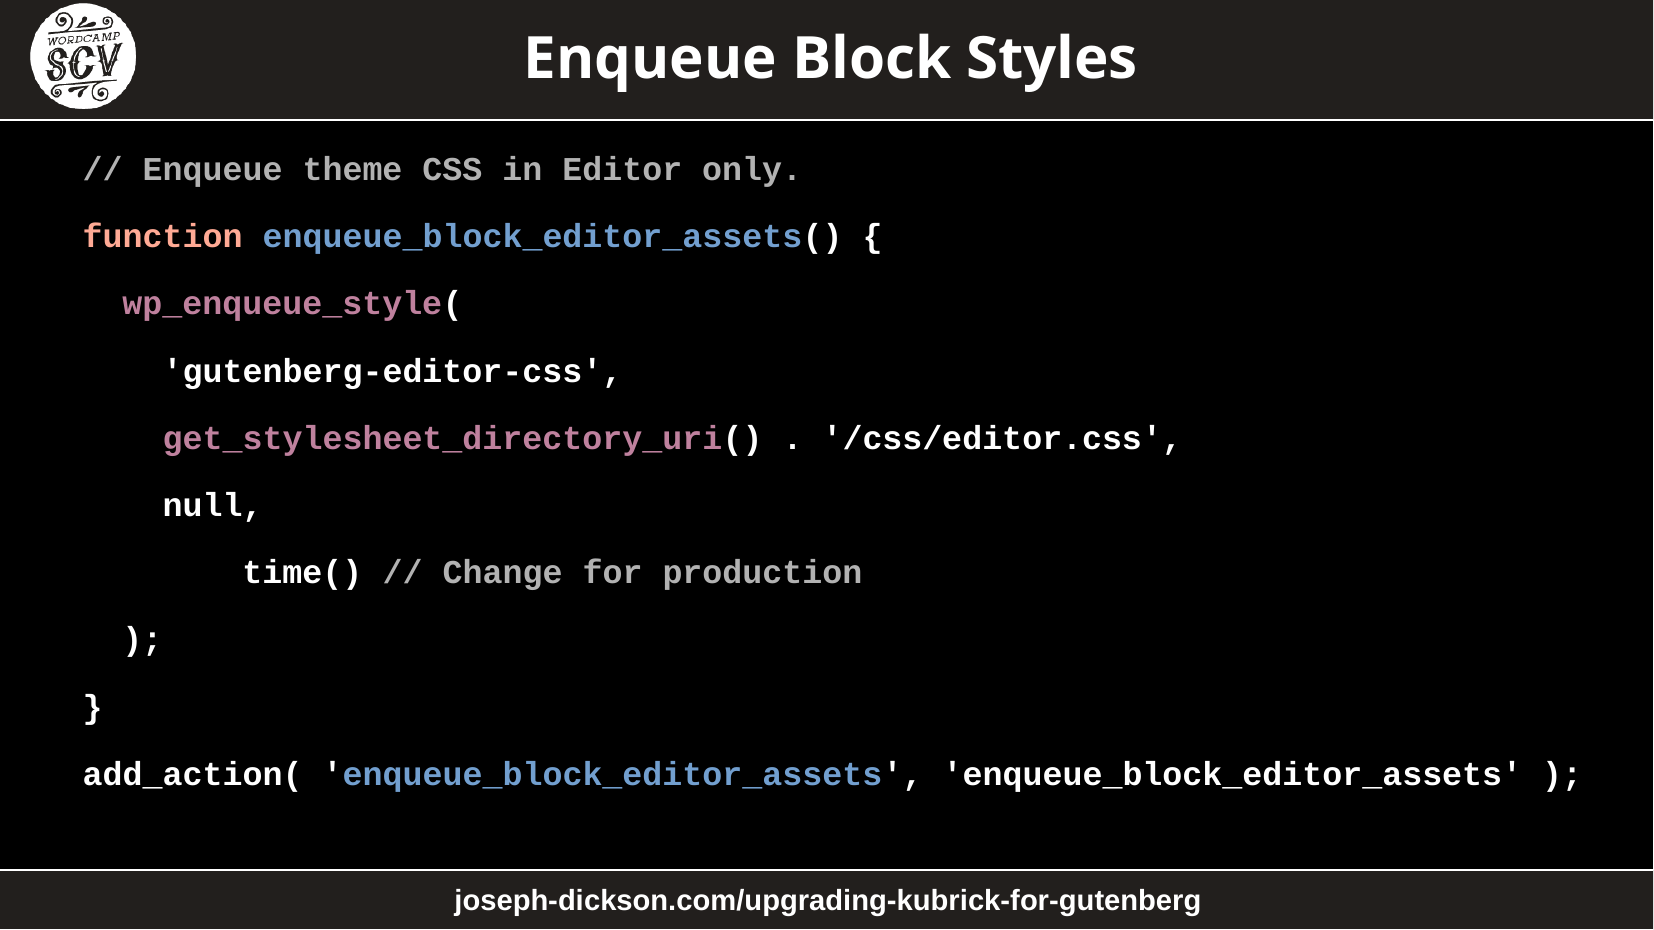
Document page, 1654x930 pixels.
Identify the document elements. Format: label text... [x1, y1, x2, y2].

list // Enqueue theme CSS in Editor only. function enqueue_block_editor_assets() { wp_enqueue_style( 'gutenberg-editor-css', get_stylesheet_directory_uri() . '/css/editor.css', null, time() // Change for production ); } add_action( 'enqueue_block_editor_assets', 'enqueue_block_editor_assets' ); [82, 152, 1621, 841]
title Enqueue Block Styles [87, 0, 1576, 134]
picture [30, 3, 87, 109]
